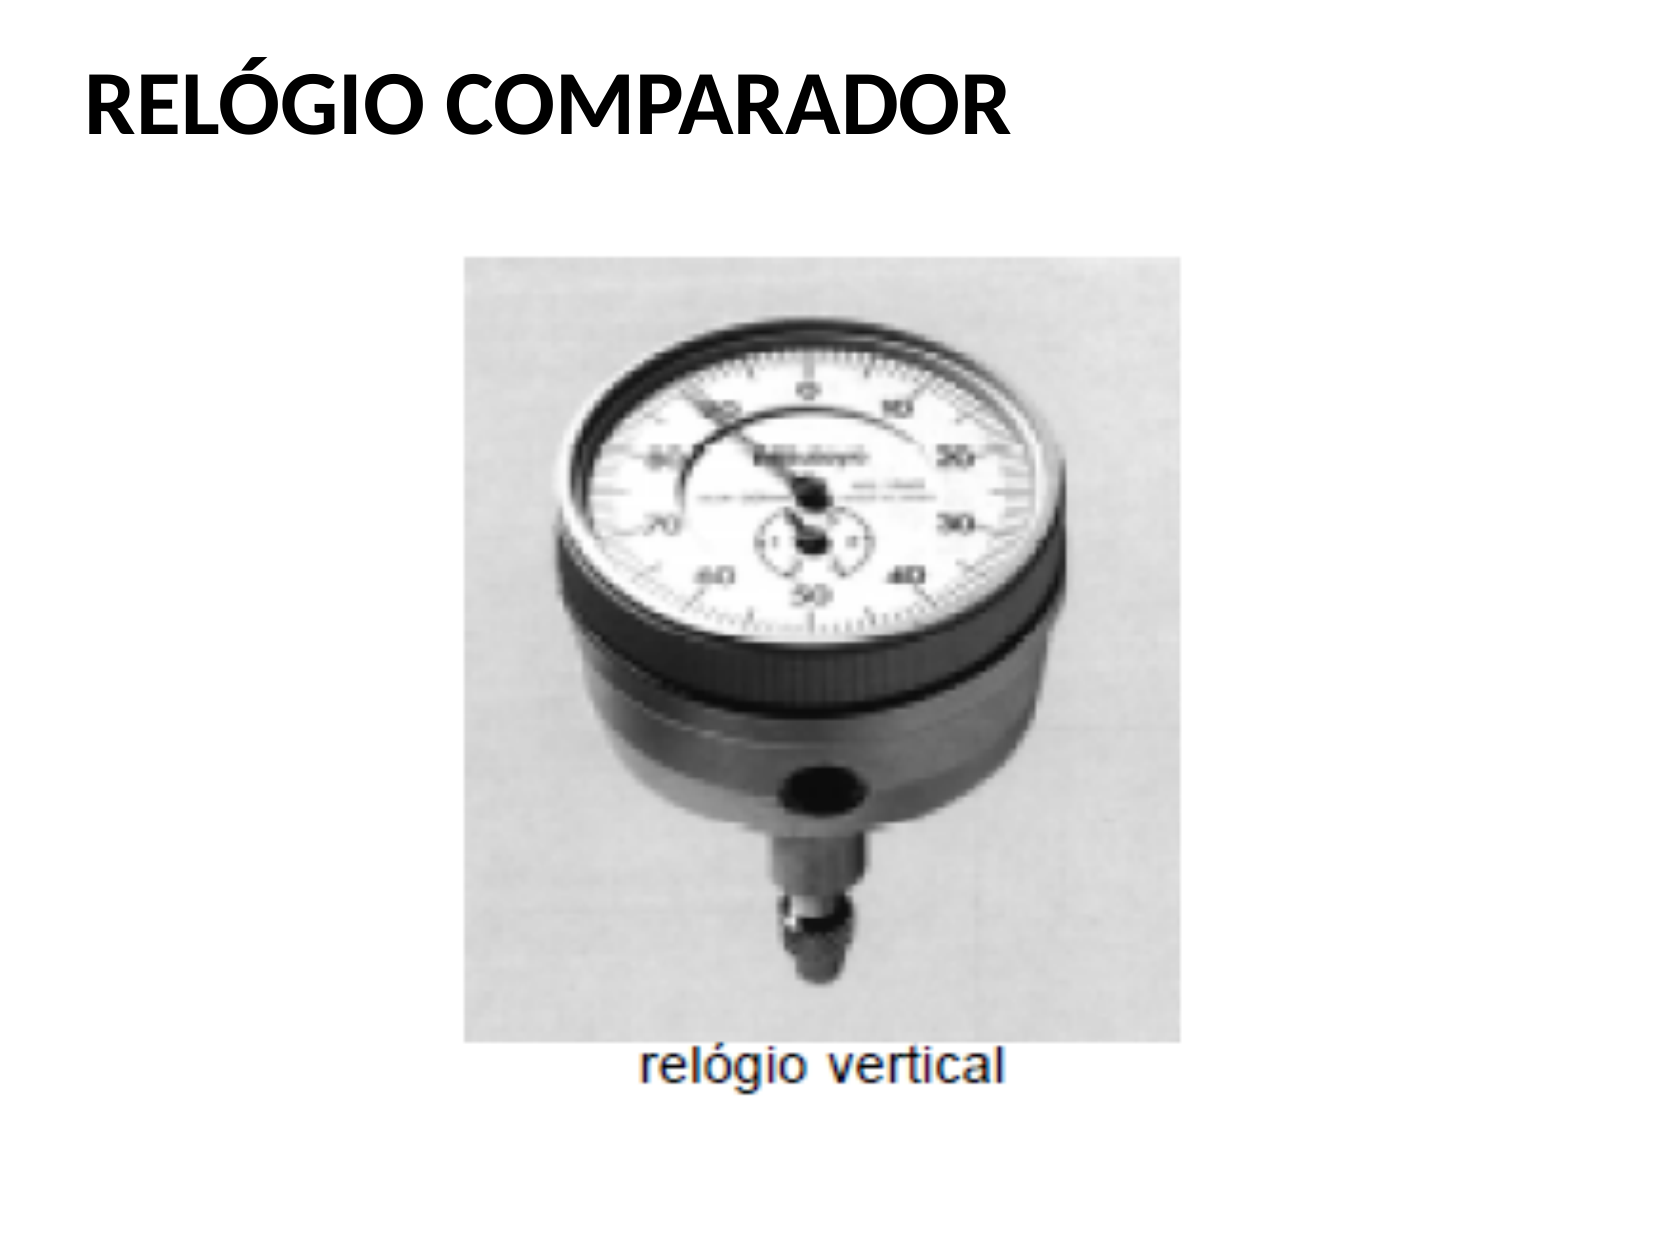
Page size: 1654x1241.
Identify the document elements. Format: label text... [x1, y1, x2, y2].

text_box RELÓGIO COMPARADOR [0, 0, 1101, 202]
picture [397, 229, 1296, 1132]
